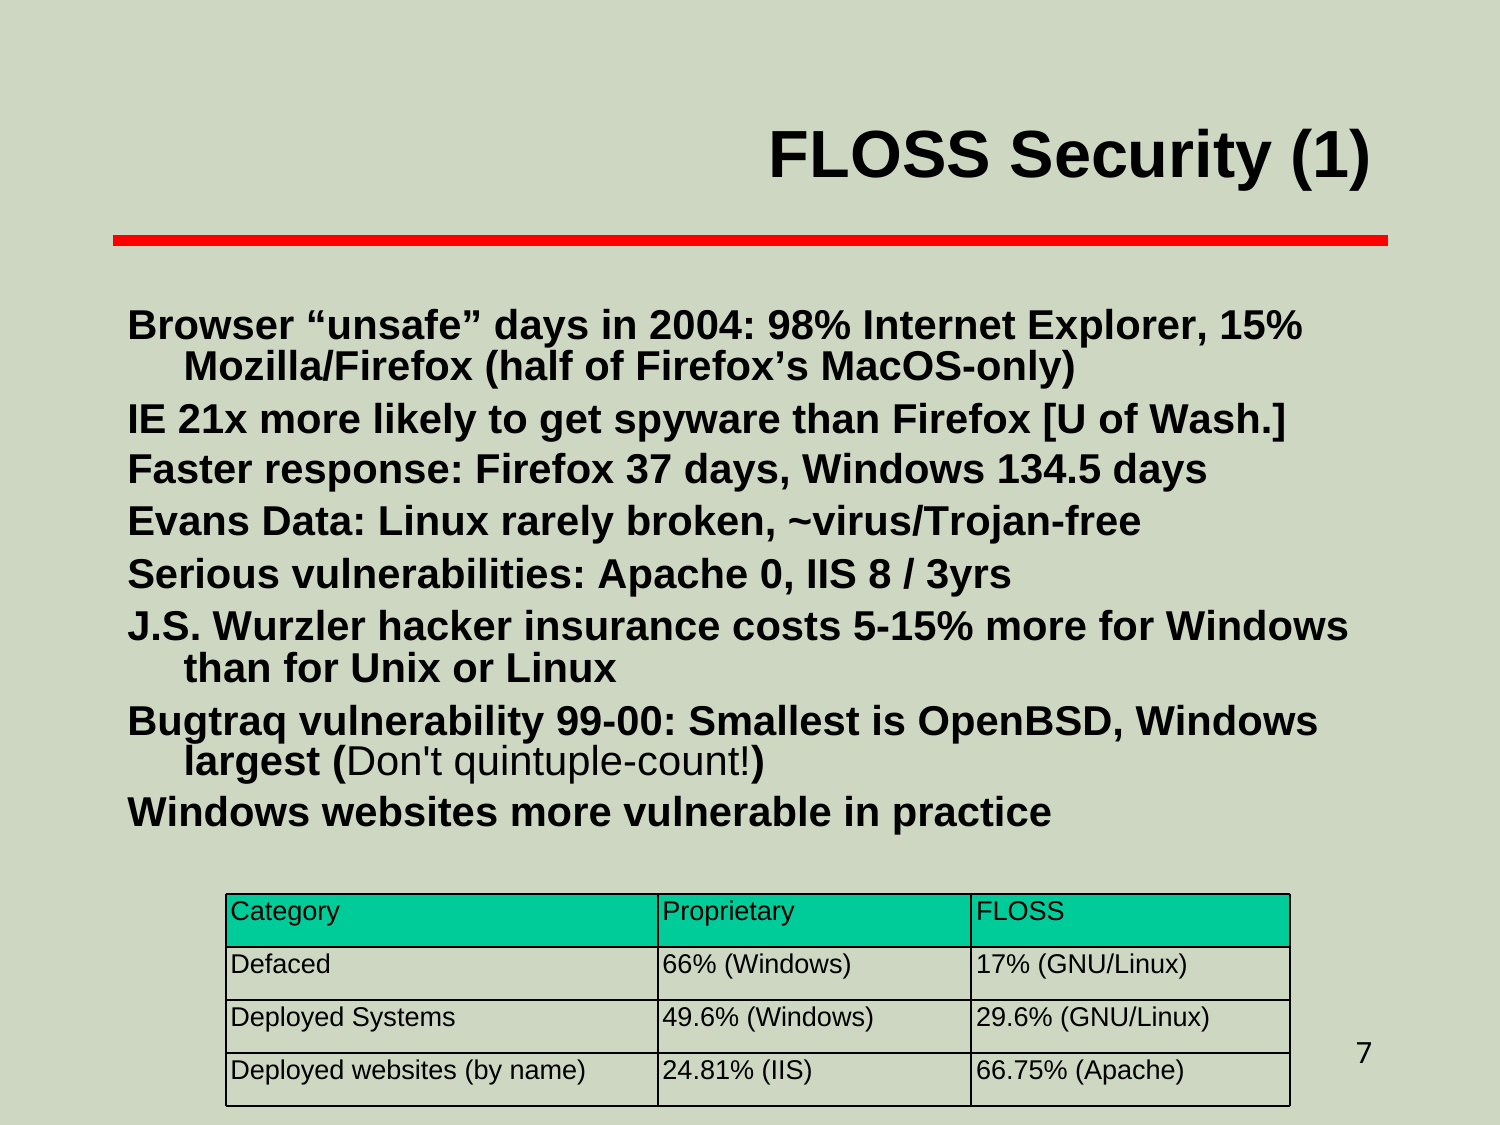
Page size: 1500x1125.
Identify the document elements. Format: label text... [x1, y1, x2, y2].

text_box 66.75% (Apache) [972, 1054, 1289, 1105]
text_box FLOSS [972, 895, 1289, 946]
text_box Category [227, 895, 657, 946]
text_box Deployed Systems [227, 1001, 657, 1052]
text_box Deployed websites (by name) [227, 1054, 657, 1105]
text_box Proprietary [659, 895, 970, 946]
text_box Defaced [227, 948, 657, 999]
title FLOSS Security (1) [337, 85, 1388, 224]
text_box 24.81% (IIS) [659, 1054, 970, 1105]
text_box 17% (GNU/Linux) [972, 948, 1289, 999]
list Browser “unsafe” days in 2004: 98% Internet Explorer, 15% Mozilla/Firefox (half of Firefox’s MacOS-only) IE 21x more likely to get spyware than Firefox [U of Wash.] Faster response: Firefox 37 days, Windows 134.5 days Evans Data: Linux rarely broken, ~virus/Trojan-free Serious vulnerabilities: Apache 0, IIS 8 / 3yrs J.S. Wurzler hacker insurance costs 5-15% more for Windows than for Unix or Linux Bugtraq vulnerability 99-00: Smallest is OpenBSD, Windows largest (Don't quintuple-count!) Windows websites more vulnerable in practice [112, 299, 1388, 894]
text_box 49.6% (Windows) [659, 1001, 970, 1052]
text_box 66% (Windows) [659, 948, 970, 999]
text_box 29.6% (GNU/Linux) [972, 1001, 1289, 1052]
